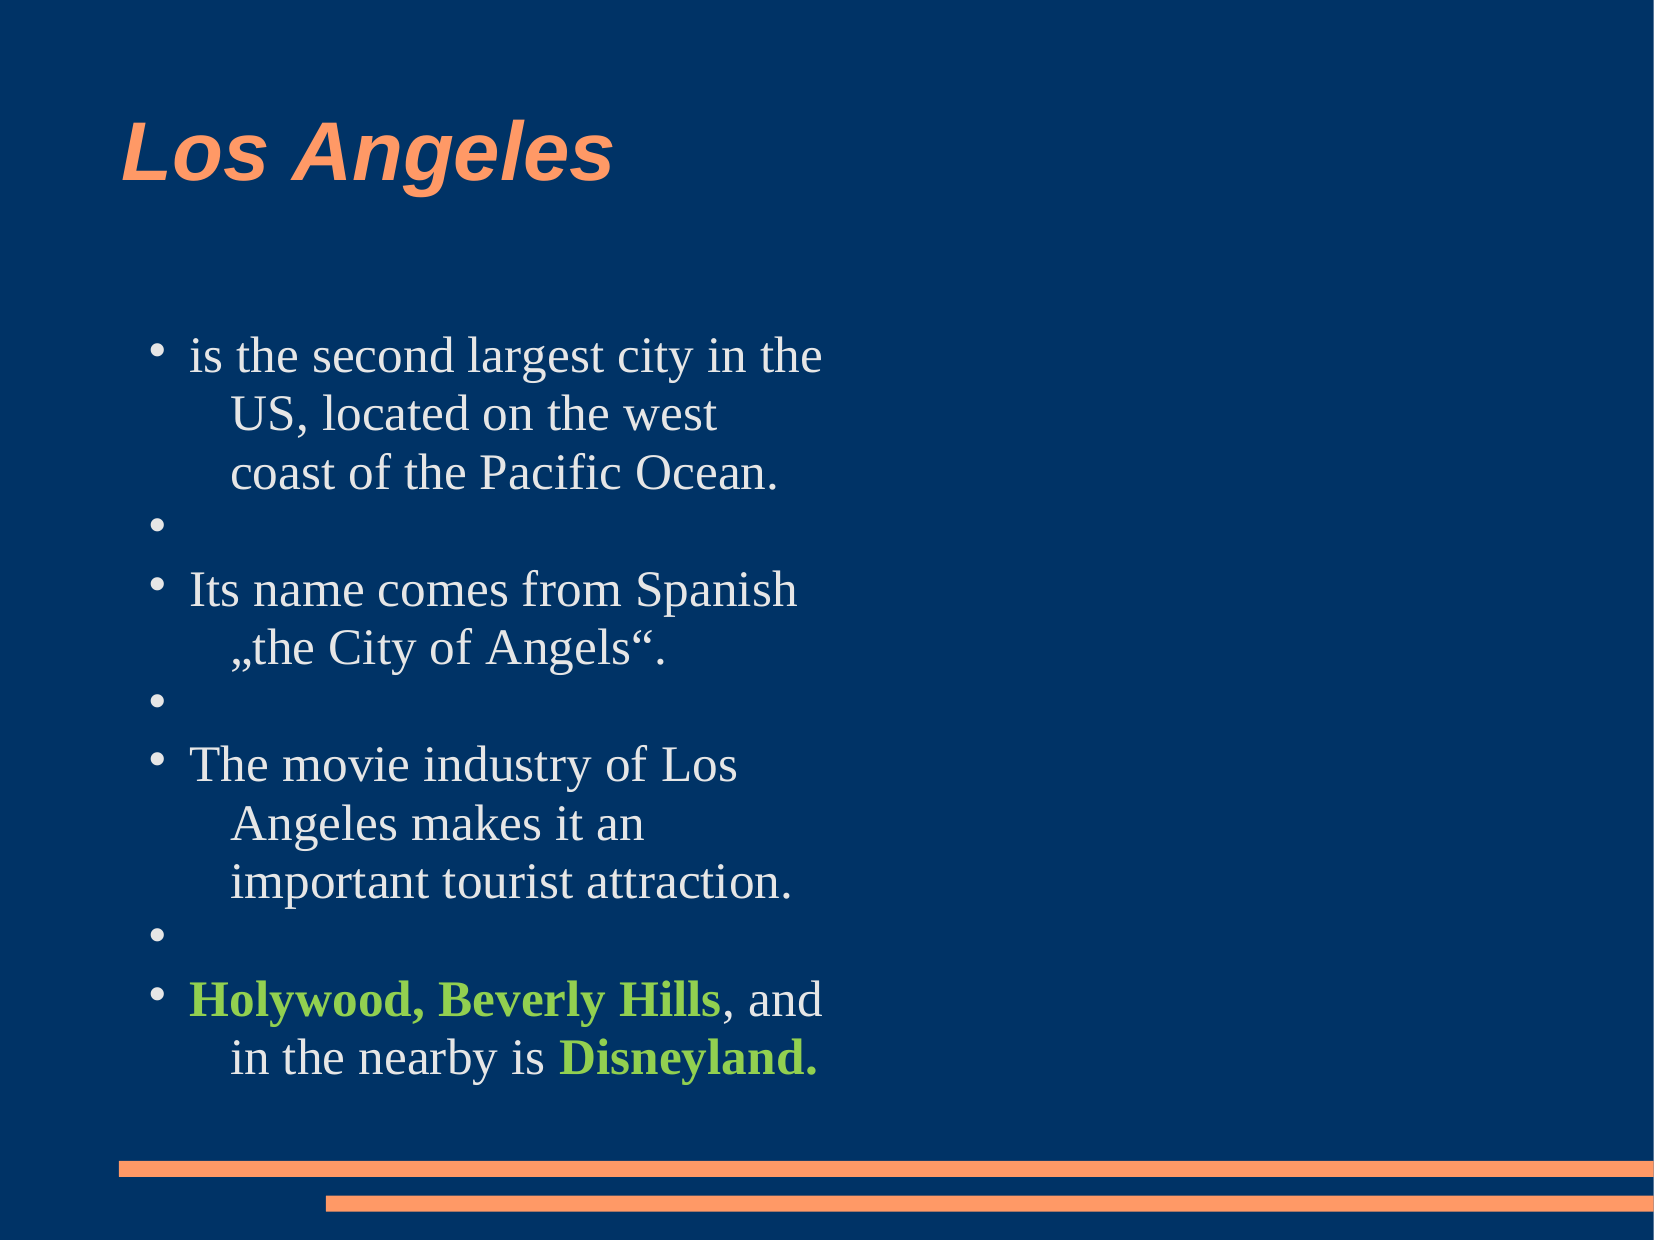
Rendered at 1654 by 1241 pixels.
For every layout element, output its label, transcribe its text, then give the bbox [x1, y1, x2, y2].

list is the second largest city in the US, located on the west coast of the Pacific Ocean. Its name comes from Spanish „the City of Angels“. The movie industry of Los Angeles makes it an important tourist attraction. Holywood, Beverly Hills, and in the nearby is Disneyland. [29, 263, 1595, 1211]
title Los Angeles [121, 53, 1534, 247]
